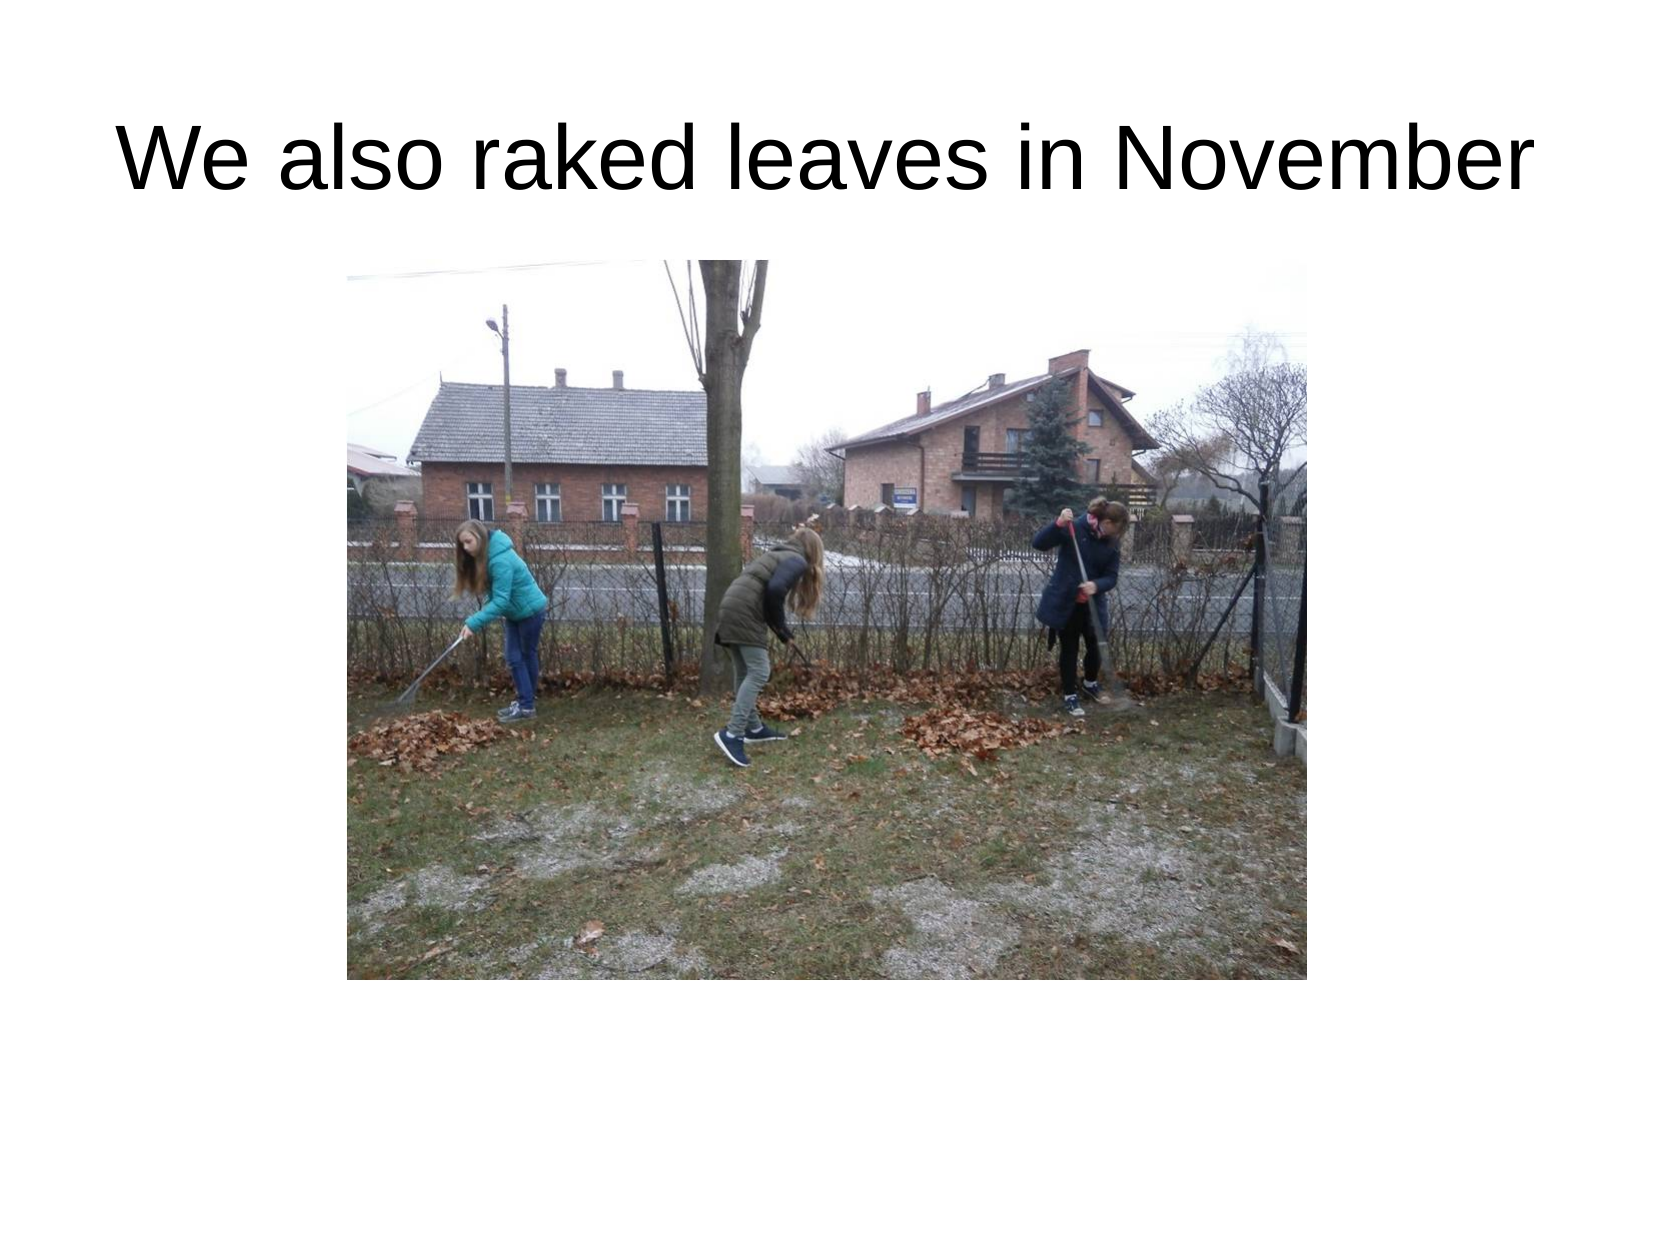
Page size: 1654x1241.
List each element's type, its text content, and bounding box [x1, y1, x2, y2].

picture [346, 259, 1308, 981]
title We also raked leaves in November [82, 49, 1571, 257]
